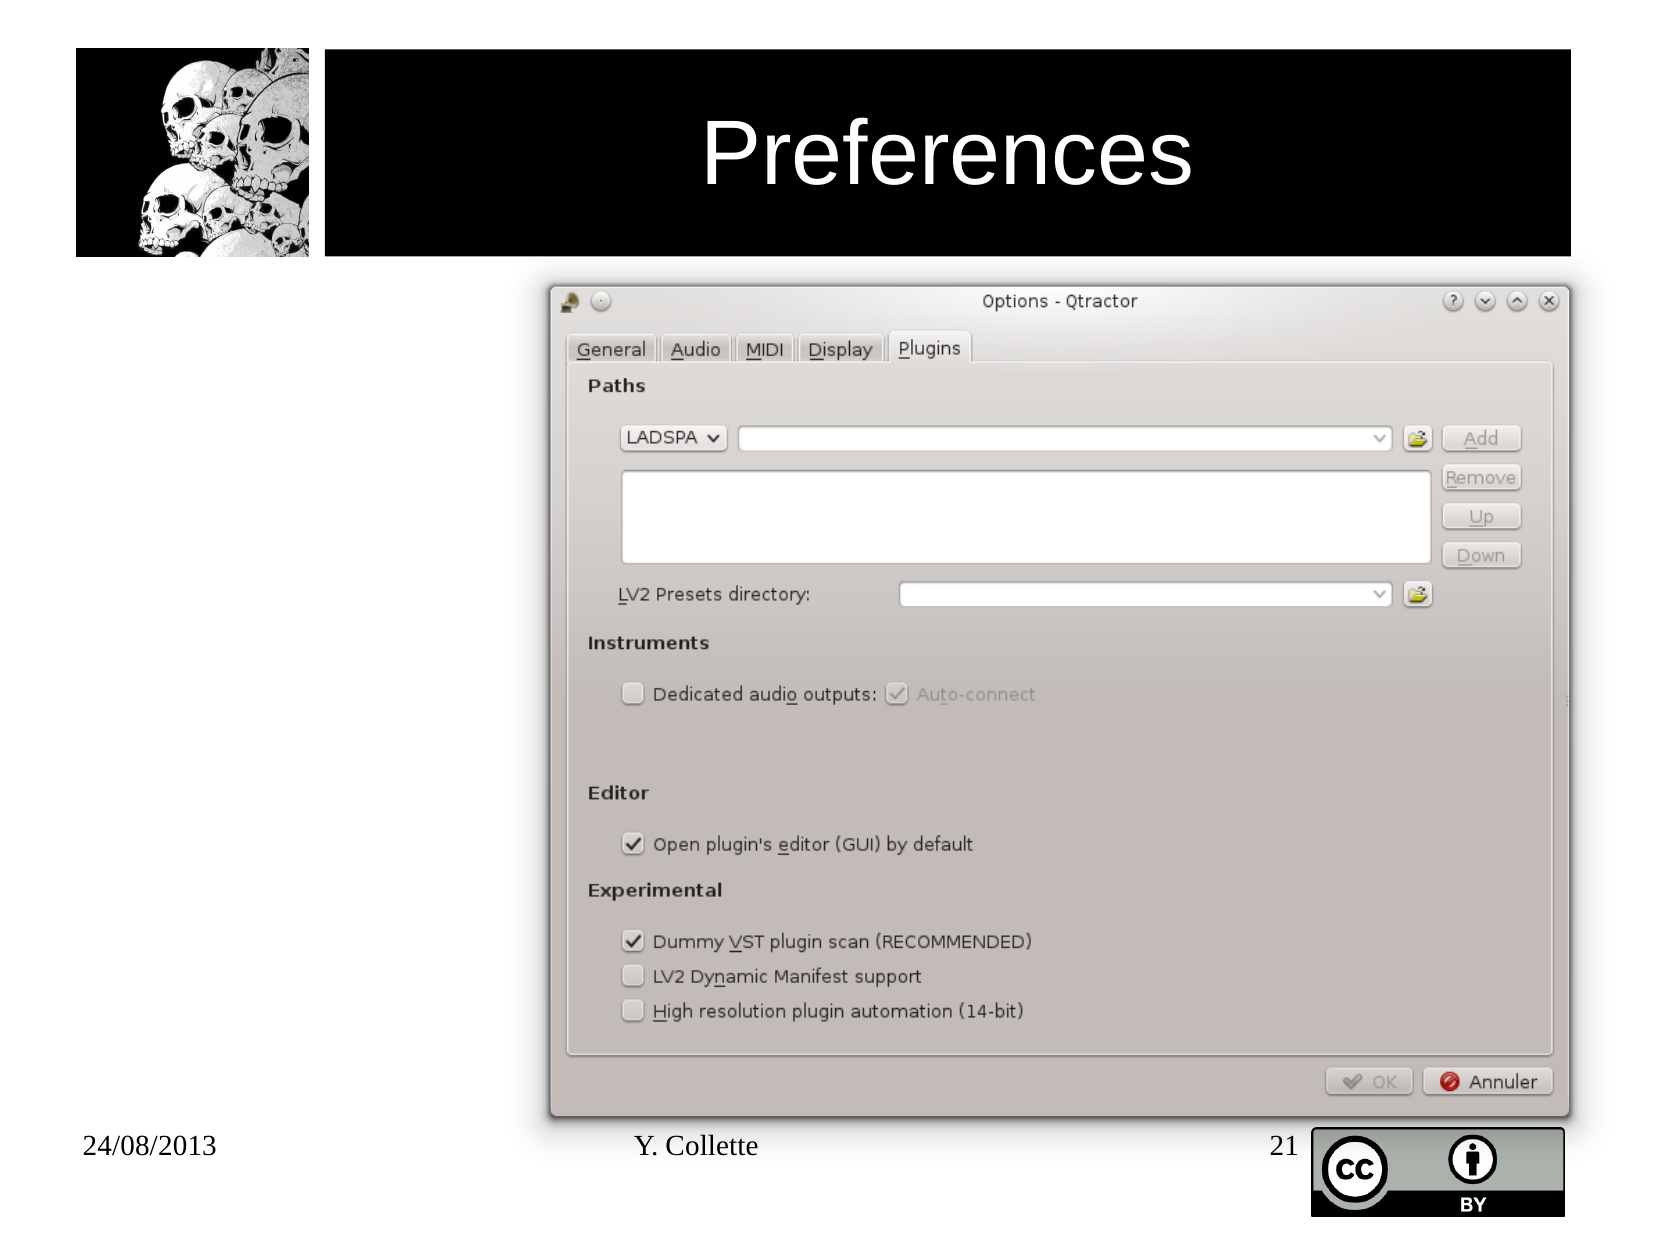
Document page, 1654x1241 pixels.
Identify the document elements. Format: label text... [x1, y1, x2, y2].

title Preferences [324, 49, 1571, 257]
picture [76, 48, 309, 257]
picture [495, 231, 1625, 1217]
